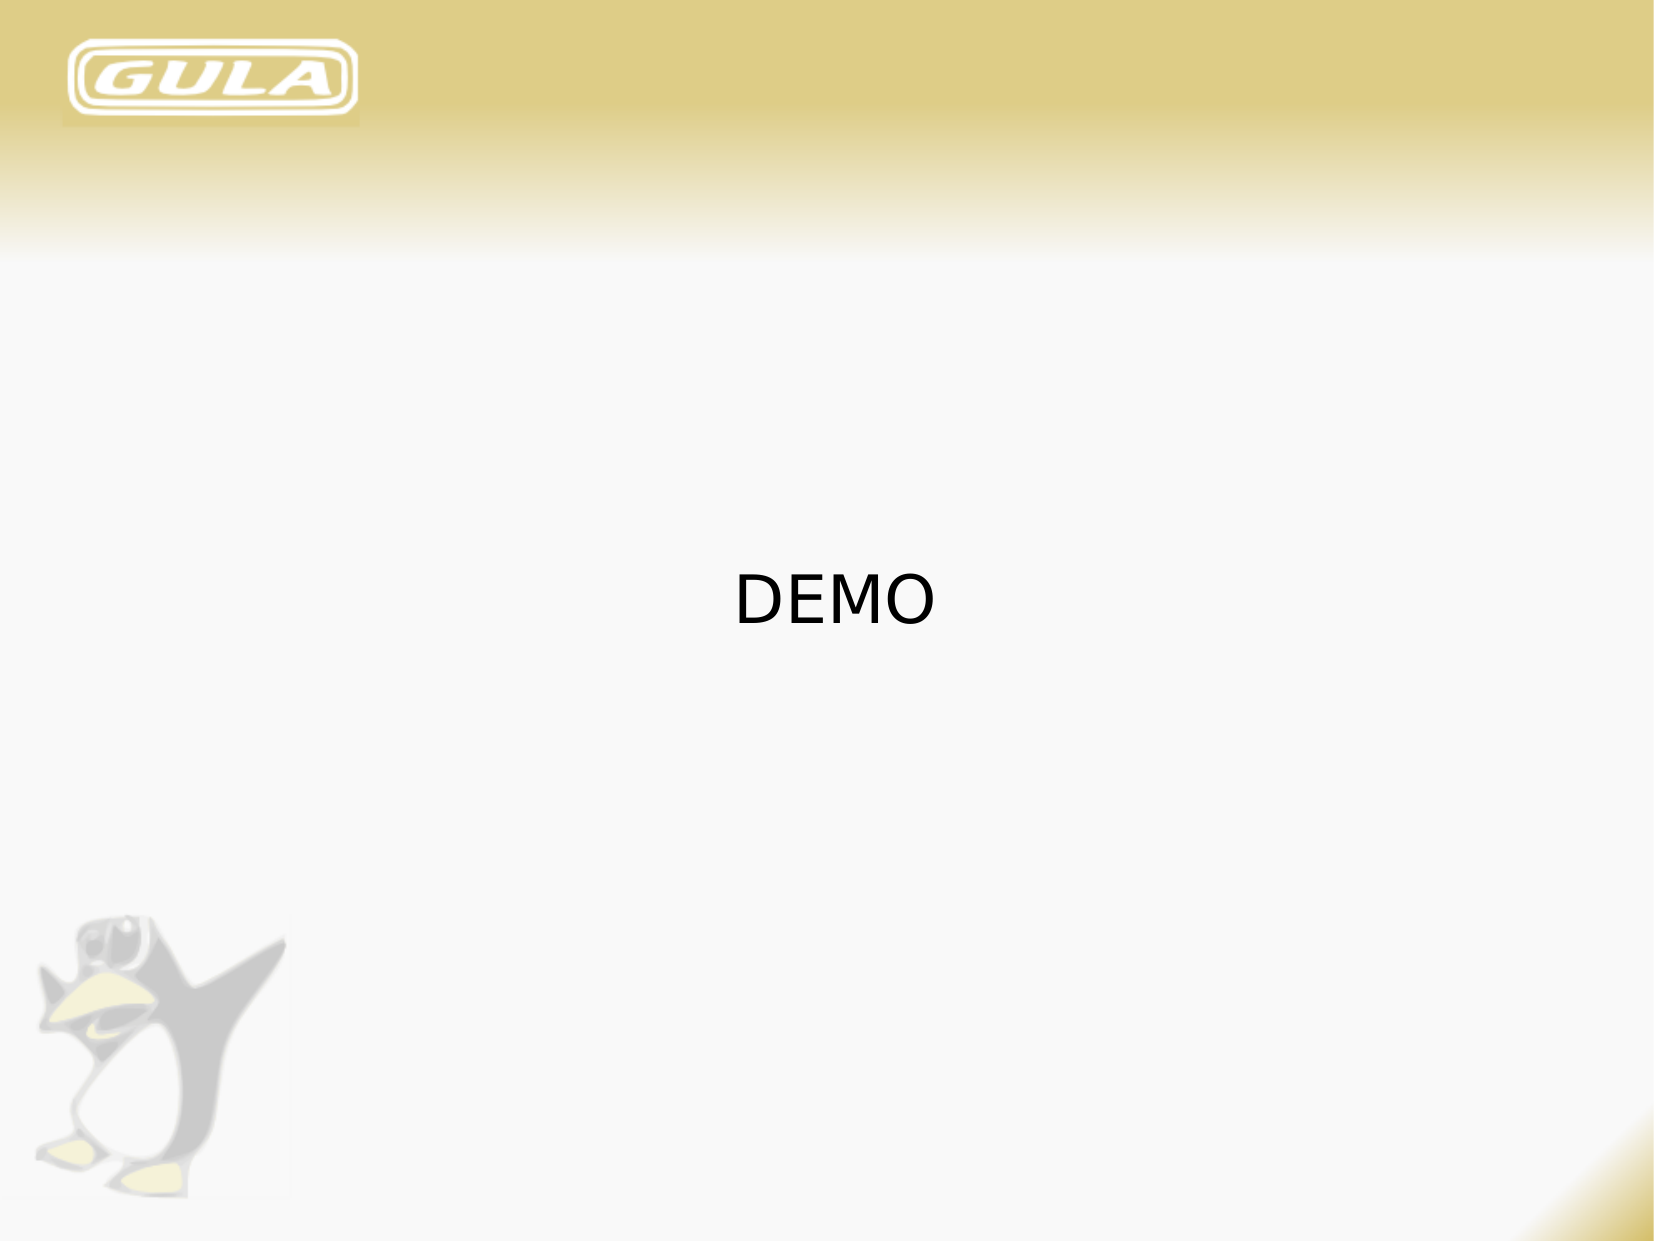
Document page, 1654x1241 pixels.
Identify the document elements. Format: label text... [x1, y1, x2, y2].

list DEMO [82, 561, 1571, 1094]
picture [0, 0, 1654, 1241]
